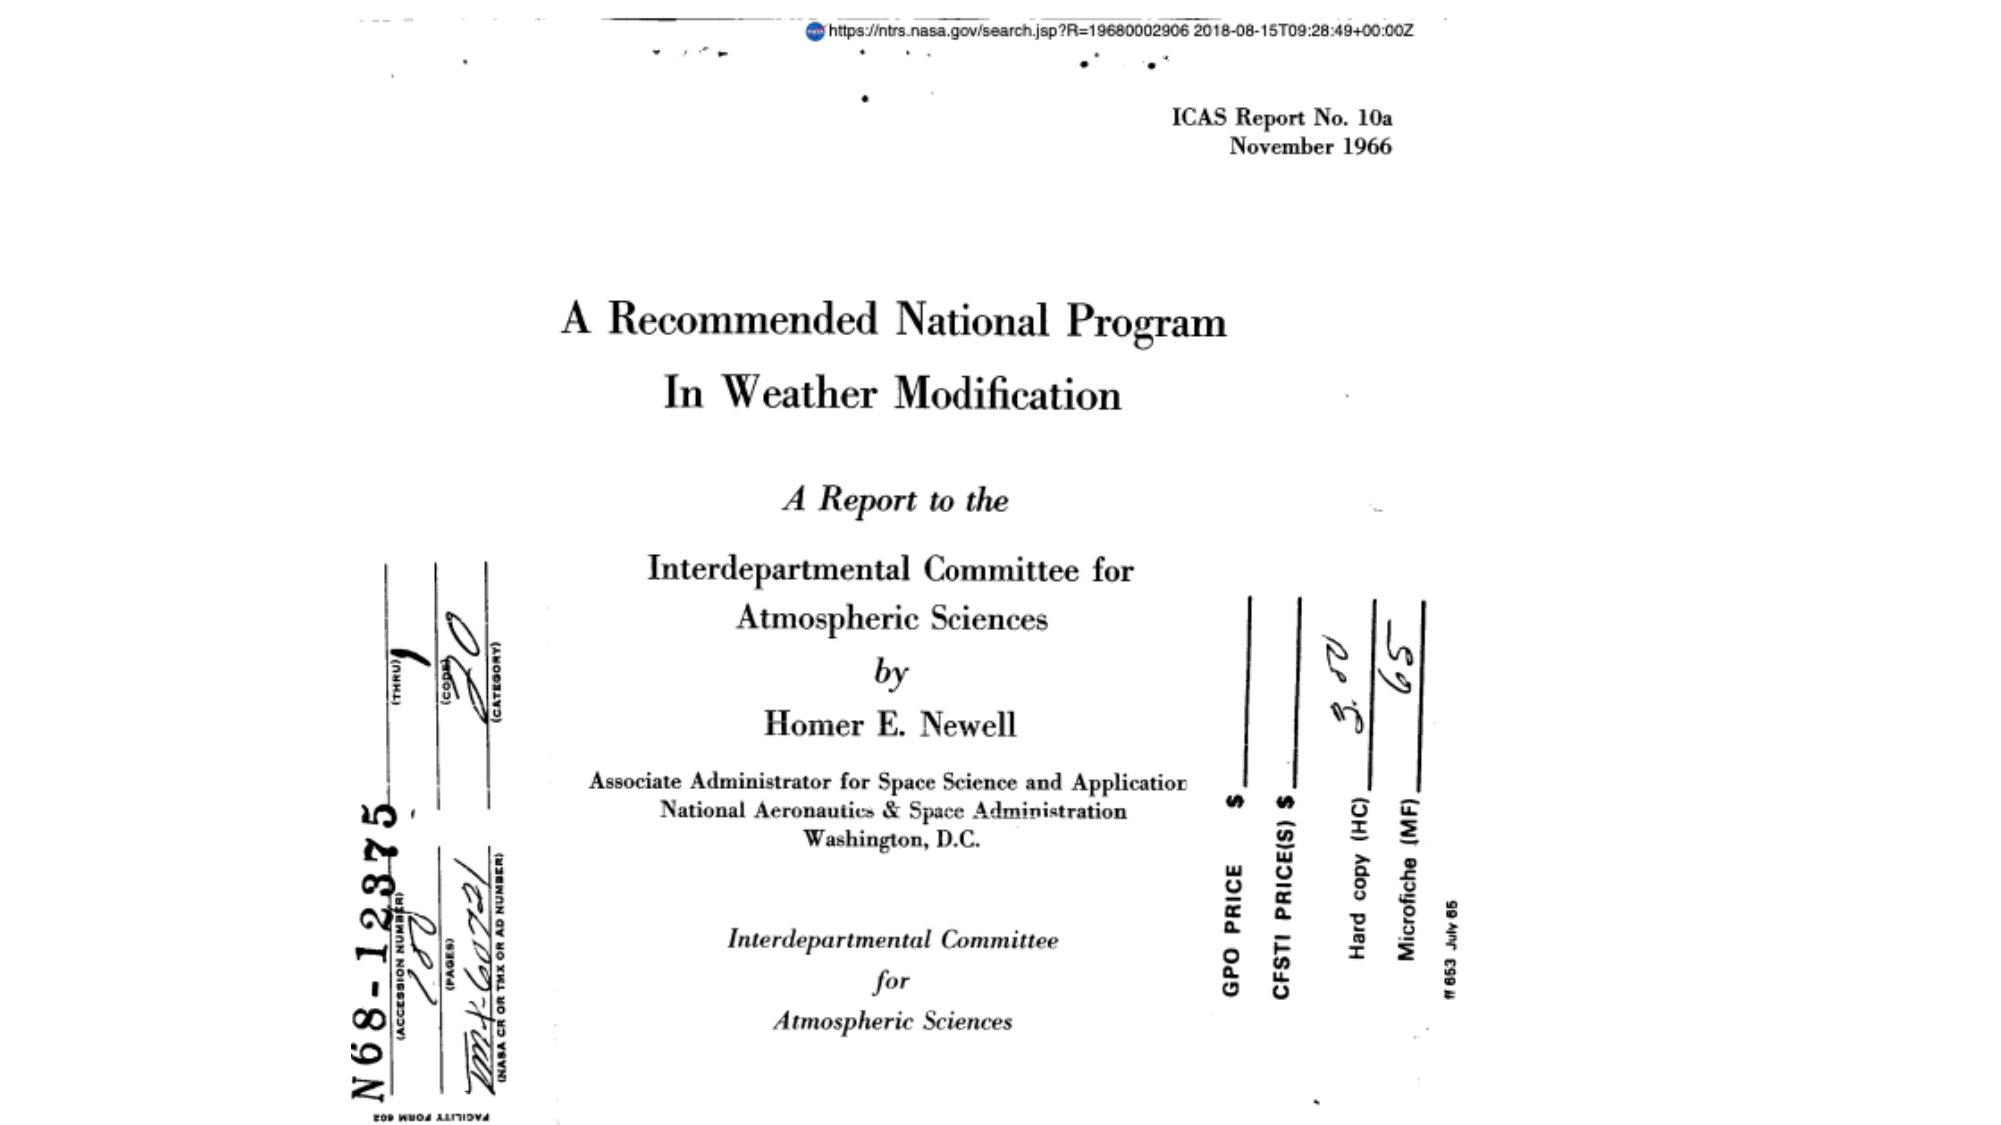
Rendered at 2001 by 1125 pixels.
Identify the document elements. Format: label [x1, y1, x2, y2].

picture [351, 0, 1470, 1125]
